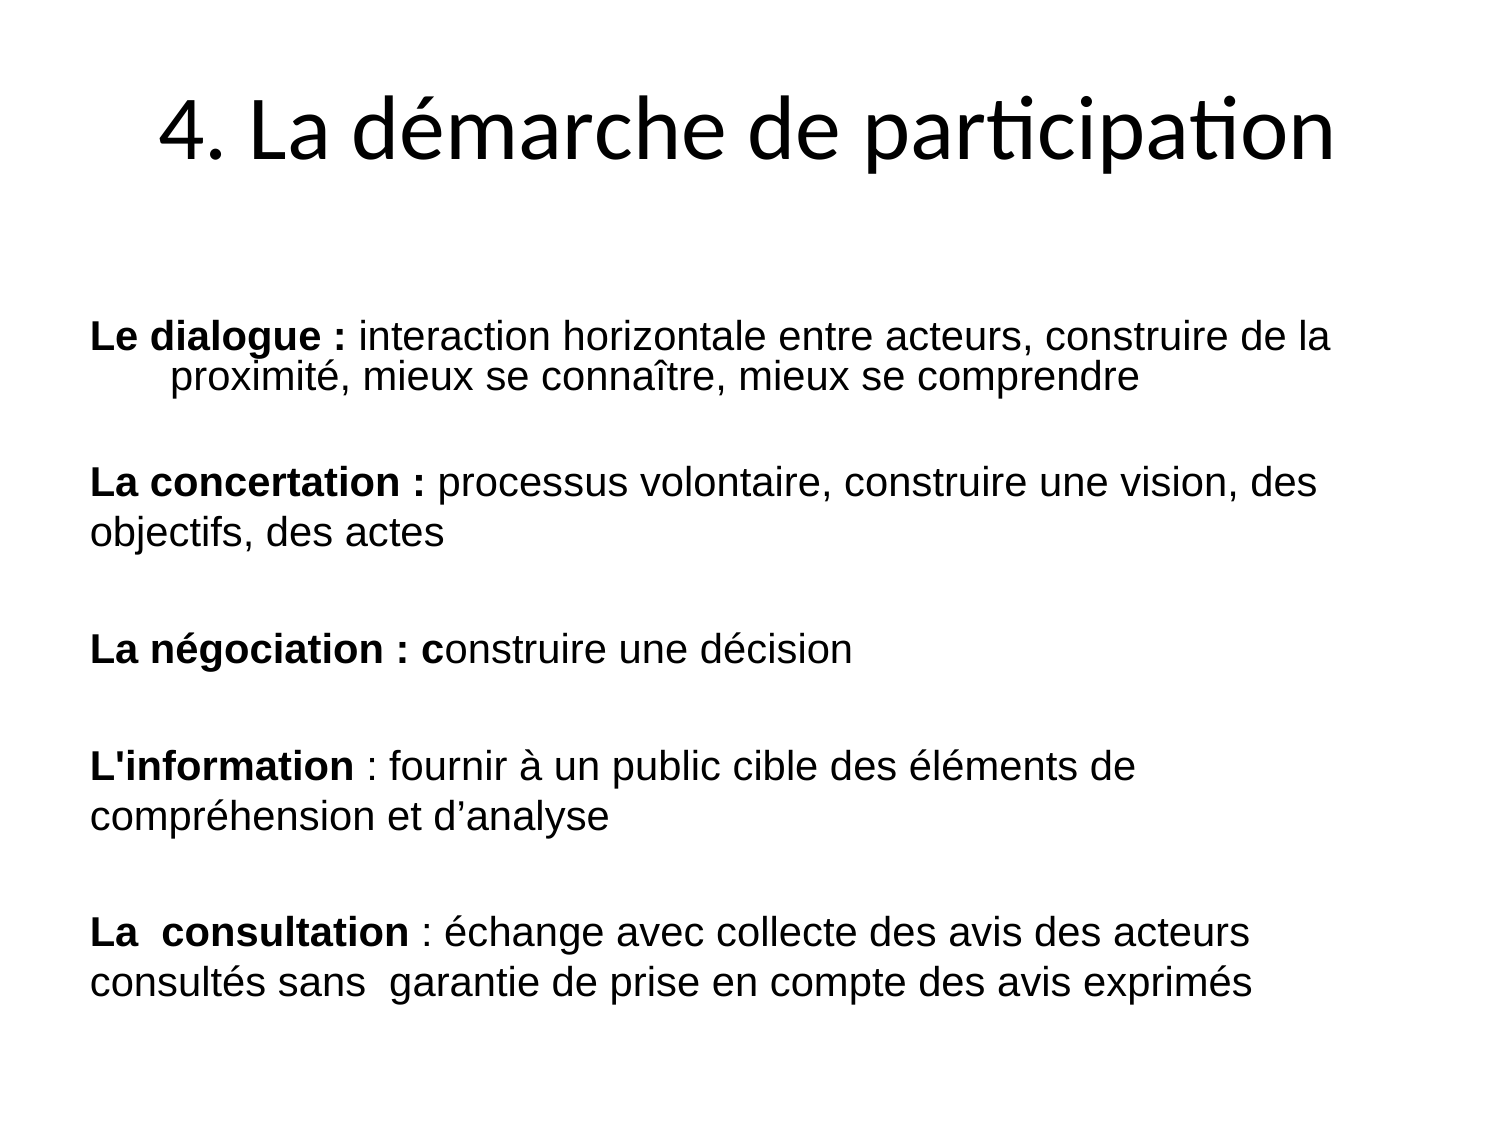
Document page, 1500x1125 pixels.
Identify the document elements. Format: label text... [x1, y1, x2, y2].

text_box [230, 125, 1329, 211]
list Le dialogue : interaction horizontale entre acteurs, construire de la proximité, mieux se connaître, mieux se comprendre La concertation : processus volontaire, construire une vision, des objectifs, des actes La négociation : construire une décision L'information : fournir à un public cible des éléments de compréhension et d’analyse La consultation : échange avec collecte des avis des acteurs consultés sans garantie de prise en compte des avis exprimés [75, 262, 1422, 1002]
title 4. La démarche de participation [75, 60, 1422, 262]
